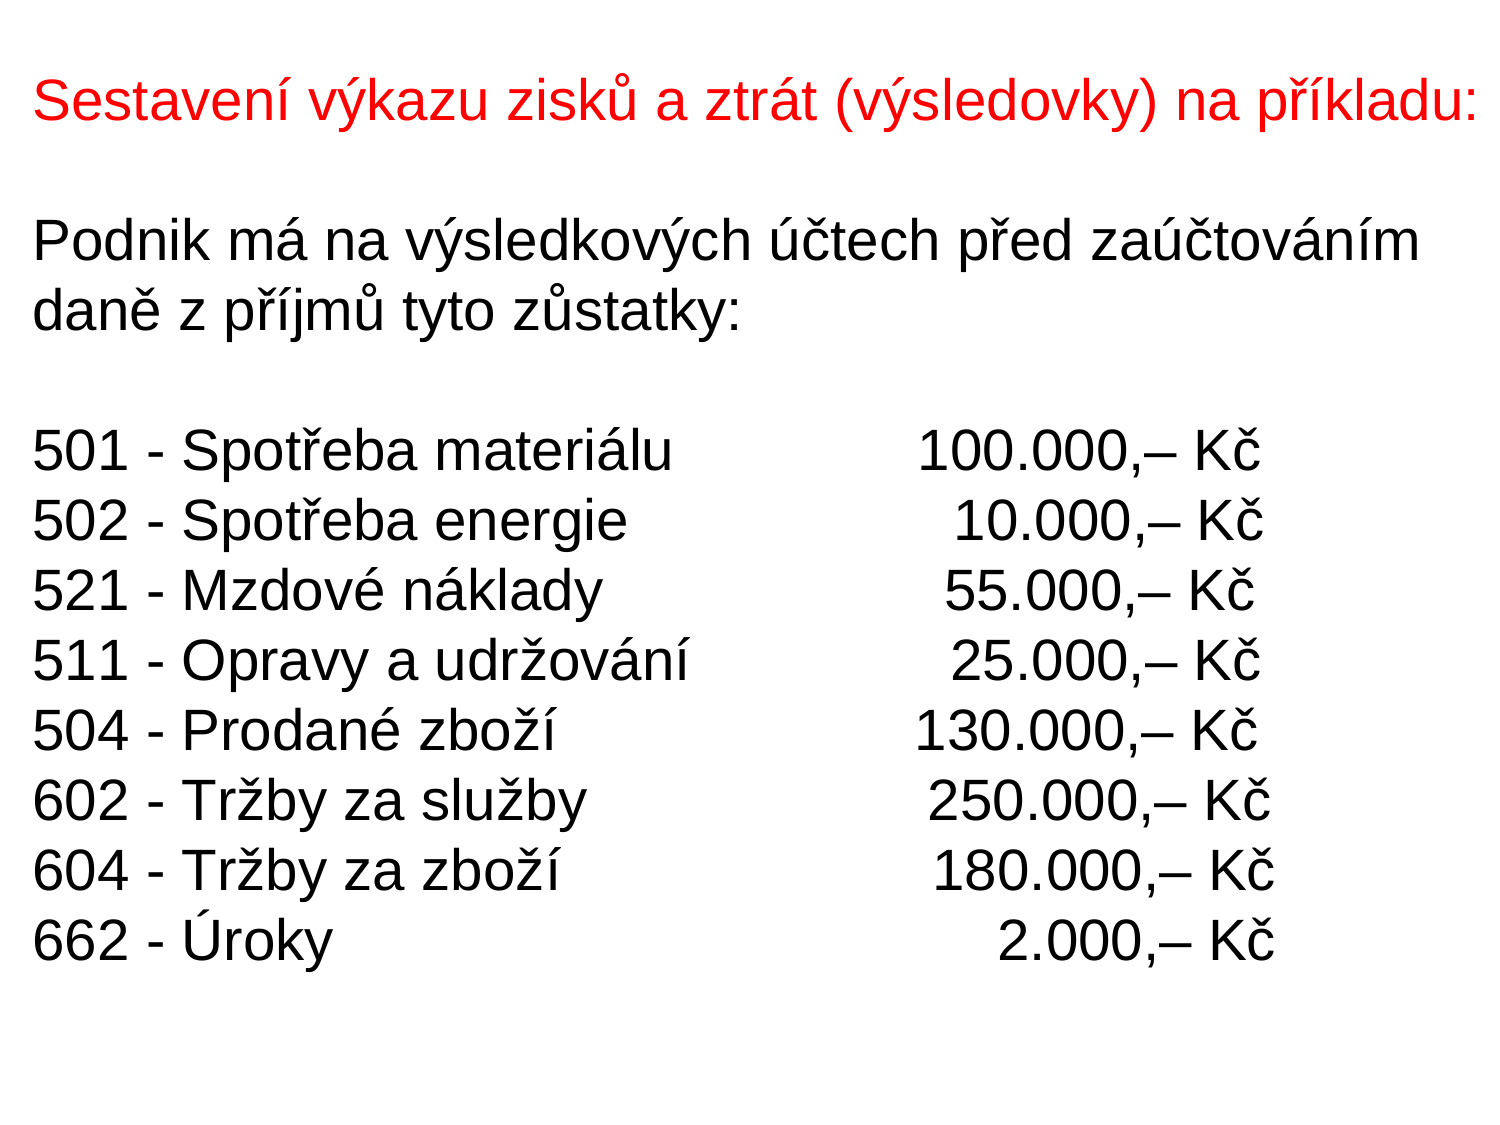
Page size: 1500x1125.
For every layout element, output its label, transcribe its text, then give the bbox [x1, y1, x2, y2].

text_box Sestavení výkazu zisků a ztrát (výsledovky) na příkladu: Podnik má na výsledkových účtech před zaúčtováním daně z příjmů tyto zůstatky: 501 - Spotřeba materiálu 100.000,– Kč 502 - Spotřeba energie 10.000,– Kč 521 - Mzdové náklady 55.000,– Kč 511 - Opravy a udržování 25.000,– Kč 504 - Prodané zboží 130.000,– Kč 602 - Tržby za služby 250.000,– Kč 604 - Tržby za zboží 180.000,– Kč 662 - Úroky 2.000,– Kč [17, 54, 1500, 980]
